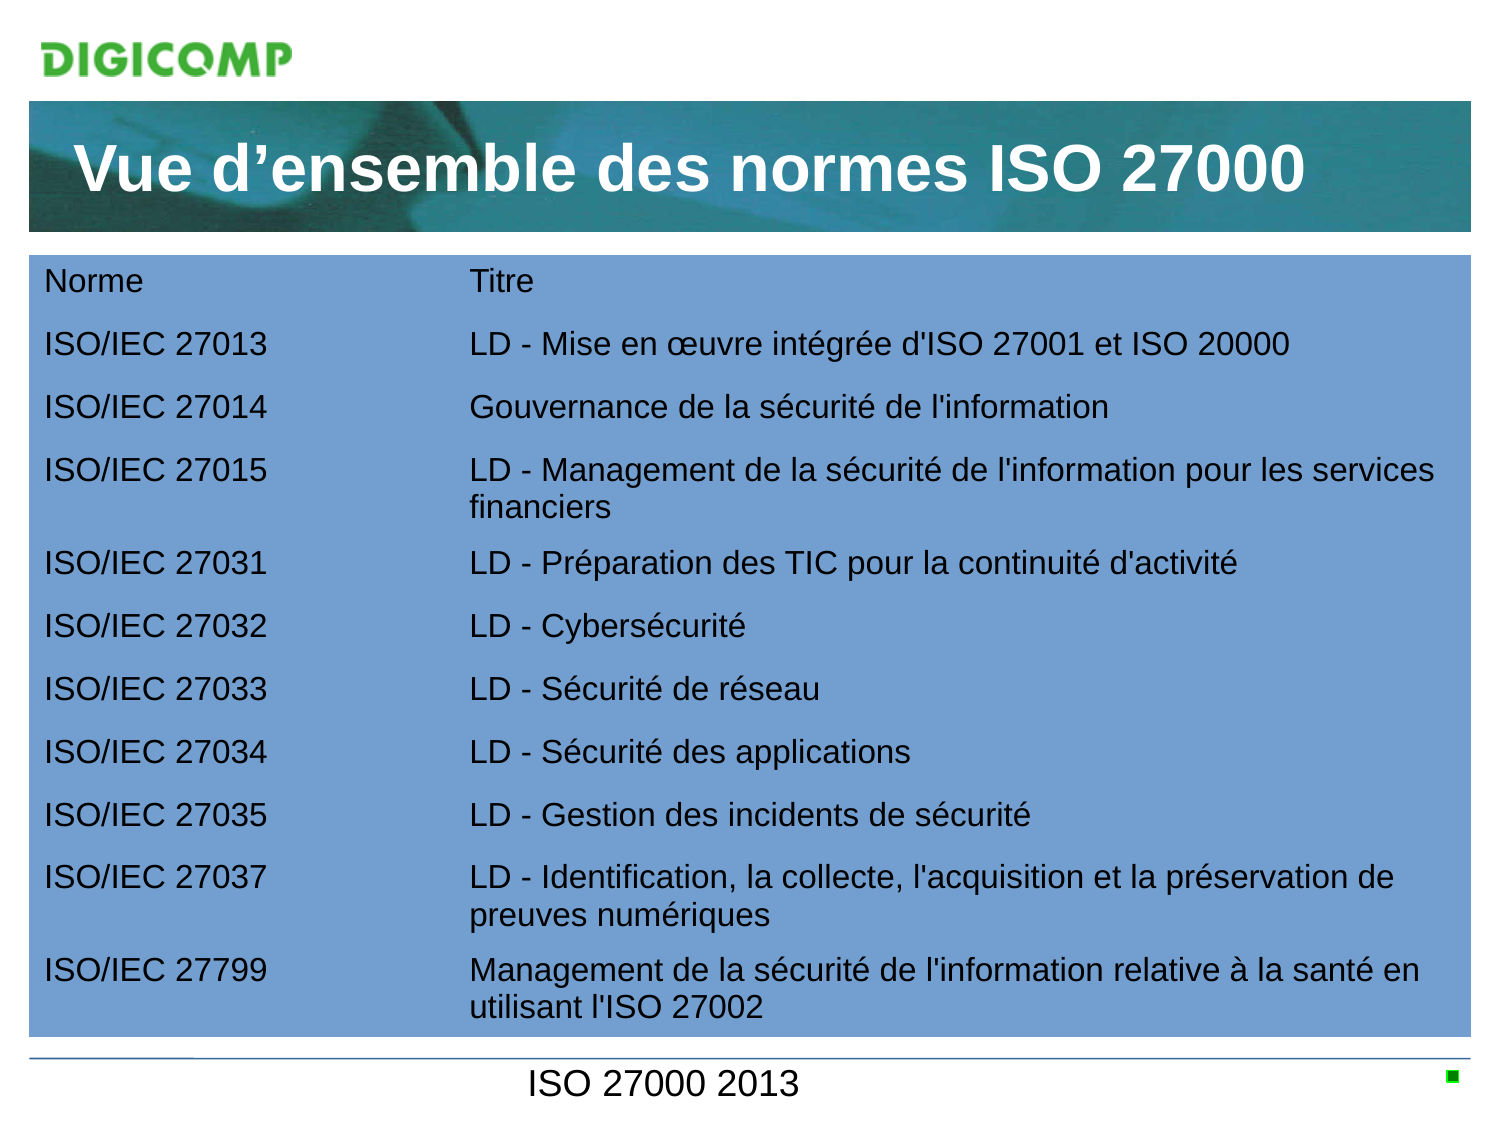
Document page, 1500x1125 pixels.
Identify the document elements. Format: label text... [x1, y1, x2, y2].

table_cell ISO/IEC 27799 [29, 944, 455, 1037]
table_cell LD - Sécurité des applications [455, 726, 1471, 789]
table_header Titre [455, 255, 1471, 318]
table_cell LD - Mise en œuvre intégrée d'ISO 27001 et ISO 20000 [455, 318, 1471, 381]
table_cell ISO/IEC 27037 [29, 852, 455, 944]
table_cell LD - Sécurité de réseau [455, 663, 1471, 726]
table_cell ISO/IEC 27015 [29, 444, 455, 537]
table_header Norme [29, 255, 455, 318]
table_cell LD - Identification, la collecte, l'acquisition et la préservation de preuves numériques [455, 852, 1471, 944]
table_cell Management de la sécurité de l'information relative à la santé en utilisant l'ISO 27002 [455, 944, 1471, 1037]
text_box ISO 27000 2013 [512, 1051, 988, 1118]
table_cell ISO/IEC 27035 [29, 789, 455, 852]
text_box [1446, 1070, 1459, 1083]
table_cell ISO/IEC 27032 [29, 600, 455, 663]
title Vue d’ensemble des normes ISO 27000 [58, 117, 1429, 212]
table_cell ISO/IEC 27033 [29, 663, 455, 726]
table_cell LD - Cybersécurité [455, 600, 1471, 663]
table_cell ISO/IEC 27013 [29, 318, 455, 381]
table_cell LD - Management de la sécurité de l'information pour les services financiers [455, 444, 1471, 537]
table_cell ISO/IEC 27031 [29, 537, 455, 600]
table_cell LD - Gestion des incidents de sécurité [455, 789, 1471, 852]
table_cell Gouvernance de la sécurité de l'information [455, 381, 1471, 444]
table_cell LD - Préparation des TIC pour la continuité d'activité [455, 537, 1471, 600]
table_cell ISO/IEC 27014 [29, 381, 455, 444]
table_cell ISO/IEC 27034 [29, 726, 455, 789]
